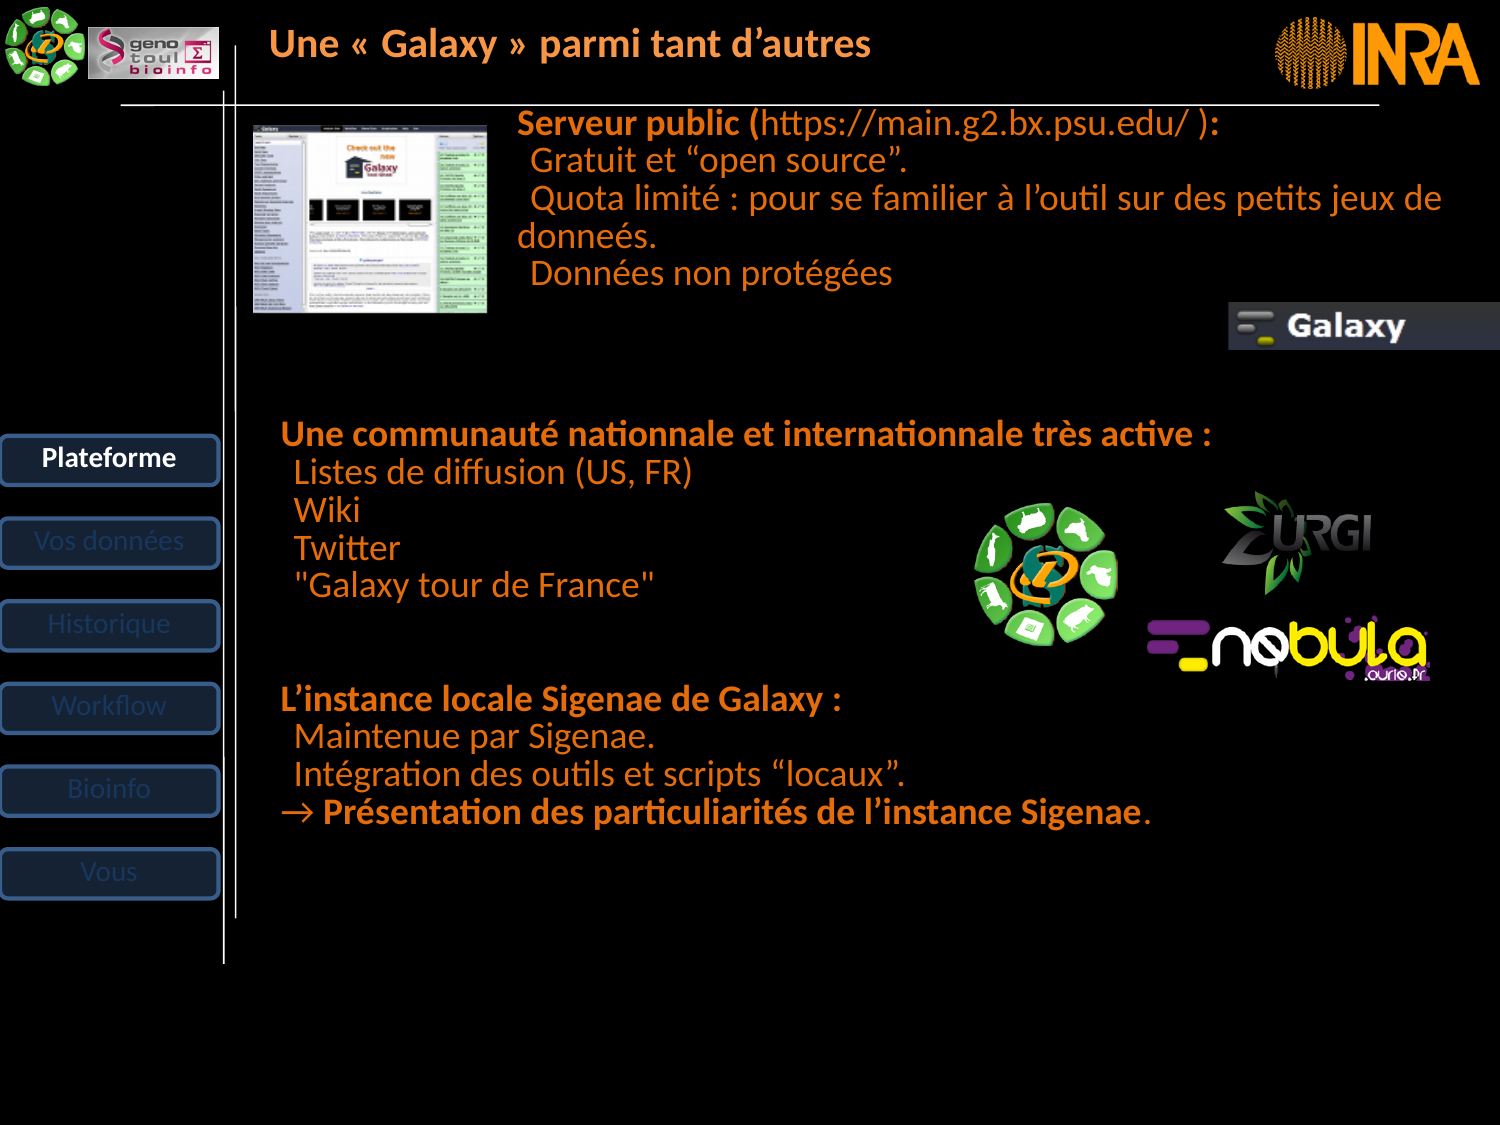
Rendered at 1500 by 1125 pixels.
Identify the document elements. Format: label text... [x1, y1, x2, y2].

picture [253, 125, 500, 326]
picture [1222, 491, 1371, 595]
text_box Bioinfo [0, 766, 219, 816]
text_box Workflow [0, 683, 219, 734]
text_box Serveur public (https://main.g2.bx.psu.edu/ ): Gratuit et “open source”. Quota limité : pour se familier à l’outil sur des petits jeux de donneés. Données non protégées [502, 99, 1459, 303]
text_box Une communauté nationnale et internationnale très active : Listes de diffusion (US, FR) Wiki Twitter "Galaxy tour de France" L’instance locale Sigenae de Galaxy : Maintenue par Sigenae. Intégration des outils et scripts “locaux”. → Présentation des particuliarités de l’instance Sigenae. [266, 373, 1500, 841]
text_box Plateforme [0, 435, 219, 486]
picture [1228, 302, 1500, 350]
text_box Vos données [0, 518, 219, 568]
text_box Historique [0, 601, 219, 651]
text_box Vous [0, 849, 219, 899]
text_box Une « Galaxy » parmi tant d’autres [253, 19, 1270, 85]
picture [974, 503, 1117, 646]
picture [1139, 609, 1430, 681]
